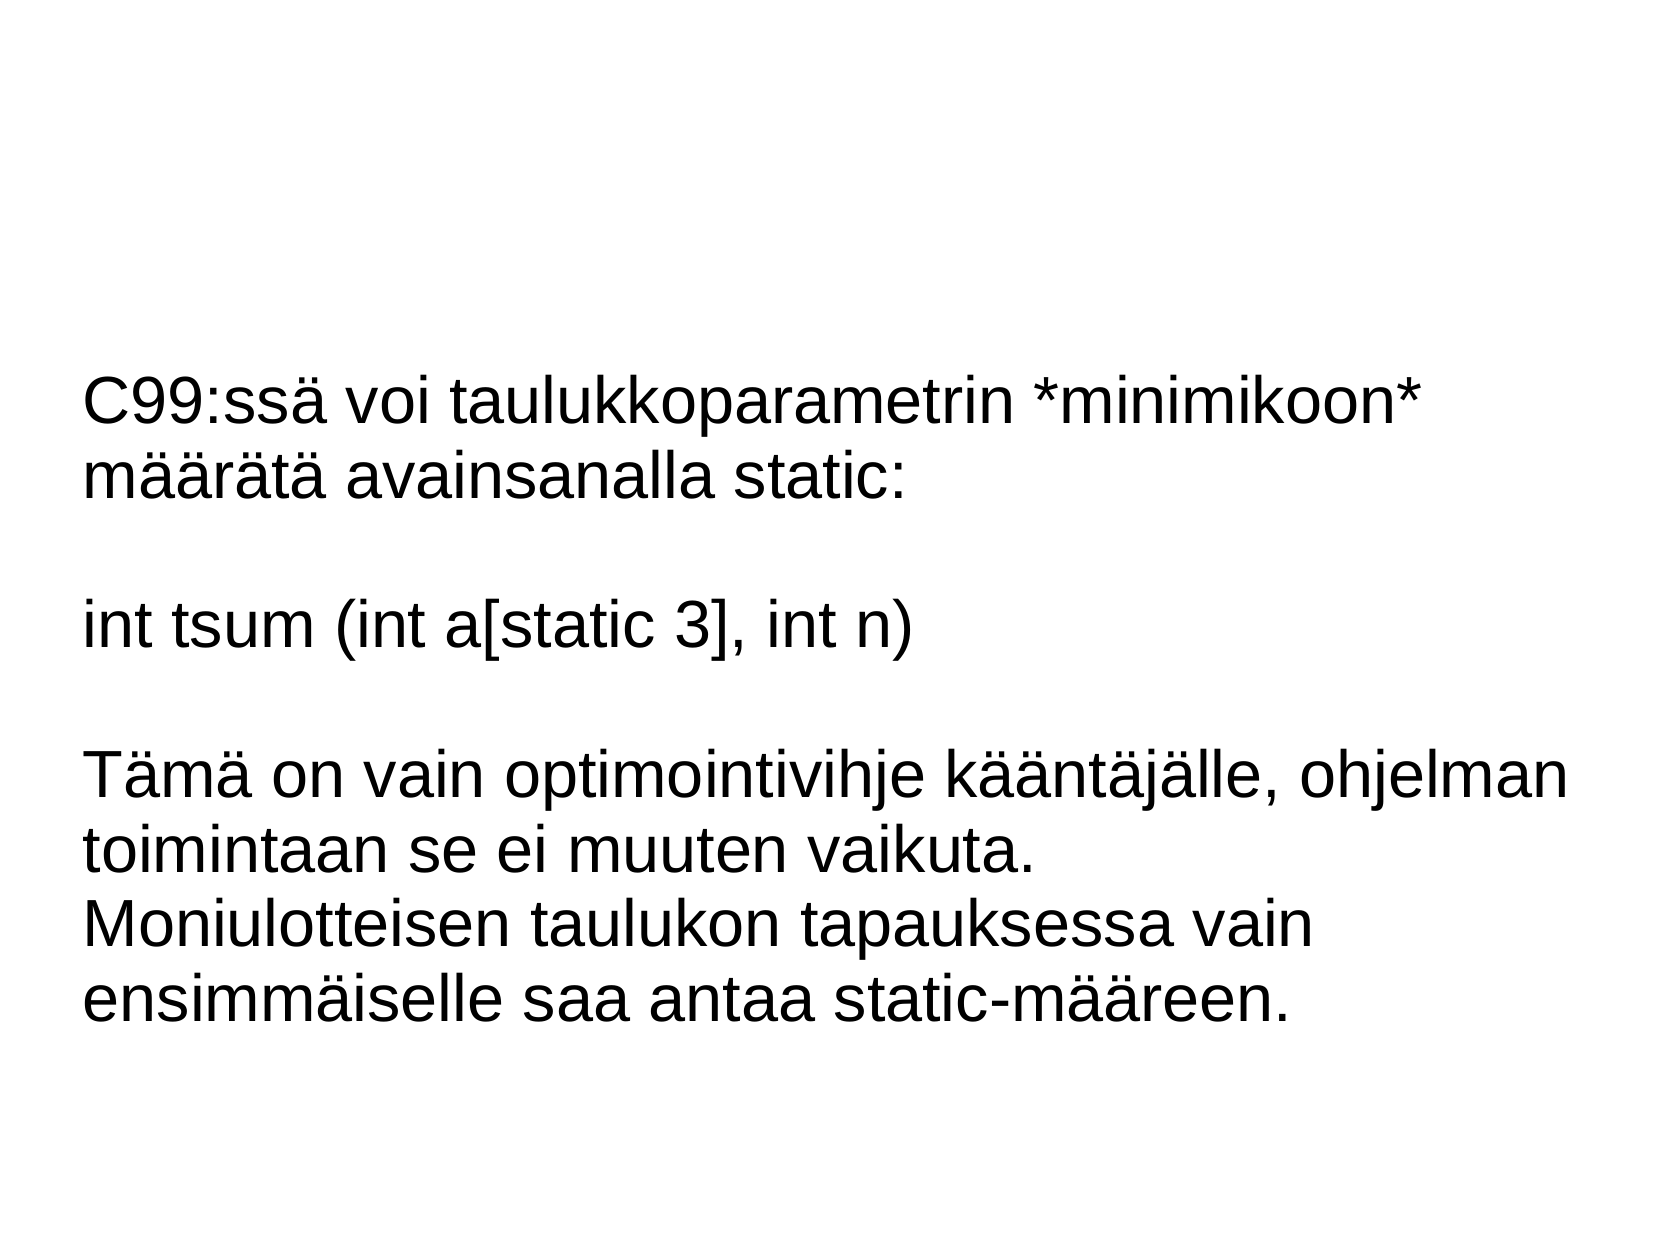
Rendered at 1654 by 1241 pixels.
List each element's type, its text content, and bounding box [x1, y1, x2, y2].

text_box C99:ssä voi taulukkoparametrin *minimikoon* määrätä avainsanalla static: int tsum (int a[static 3], int n) Tämä on vain optimointivihje kääntäjälle, ohjelman toimintaan se ei muuten vaikuta. Moniulotteisen taulukon tapauksessa vain ensimmäiselle saa antaa static-määreen. [82, 297, 1571, 1102]
